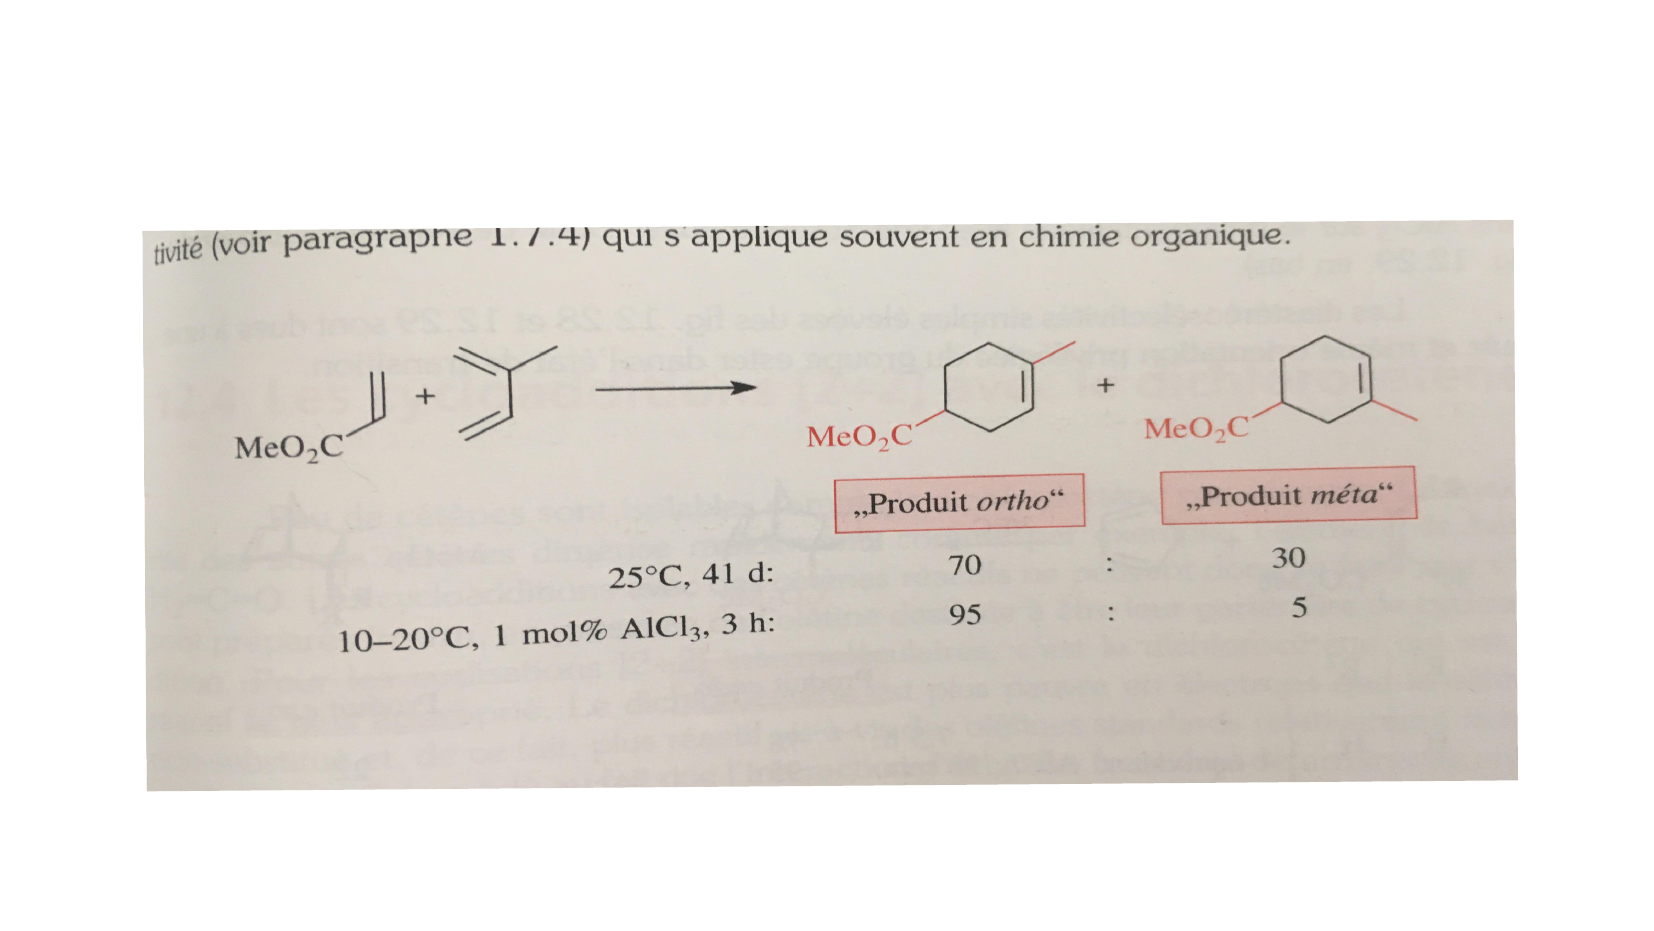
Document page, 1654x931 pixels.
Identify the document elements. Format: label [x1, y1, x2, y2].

picture [141, 219, 1519, 792]
